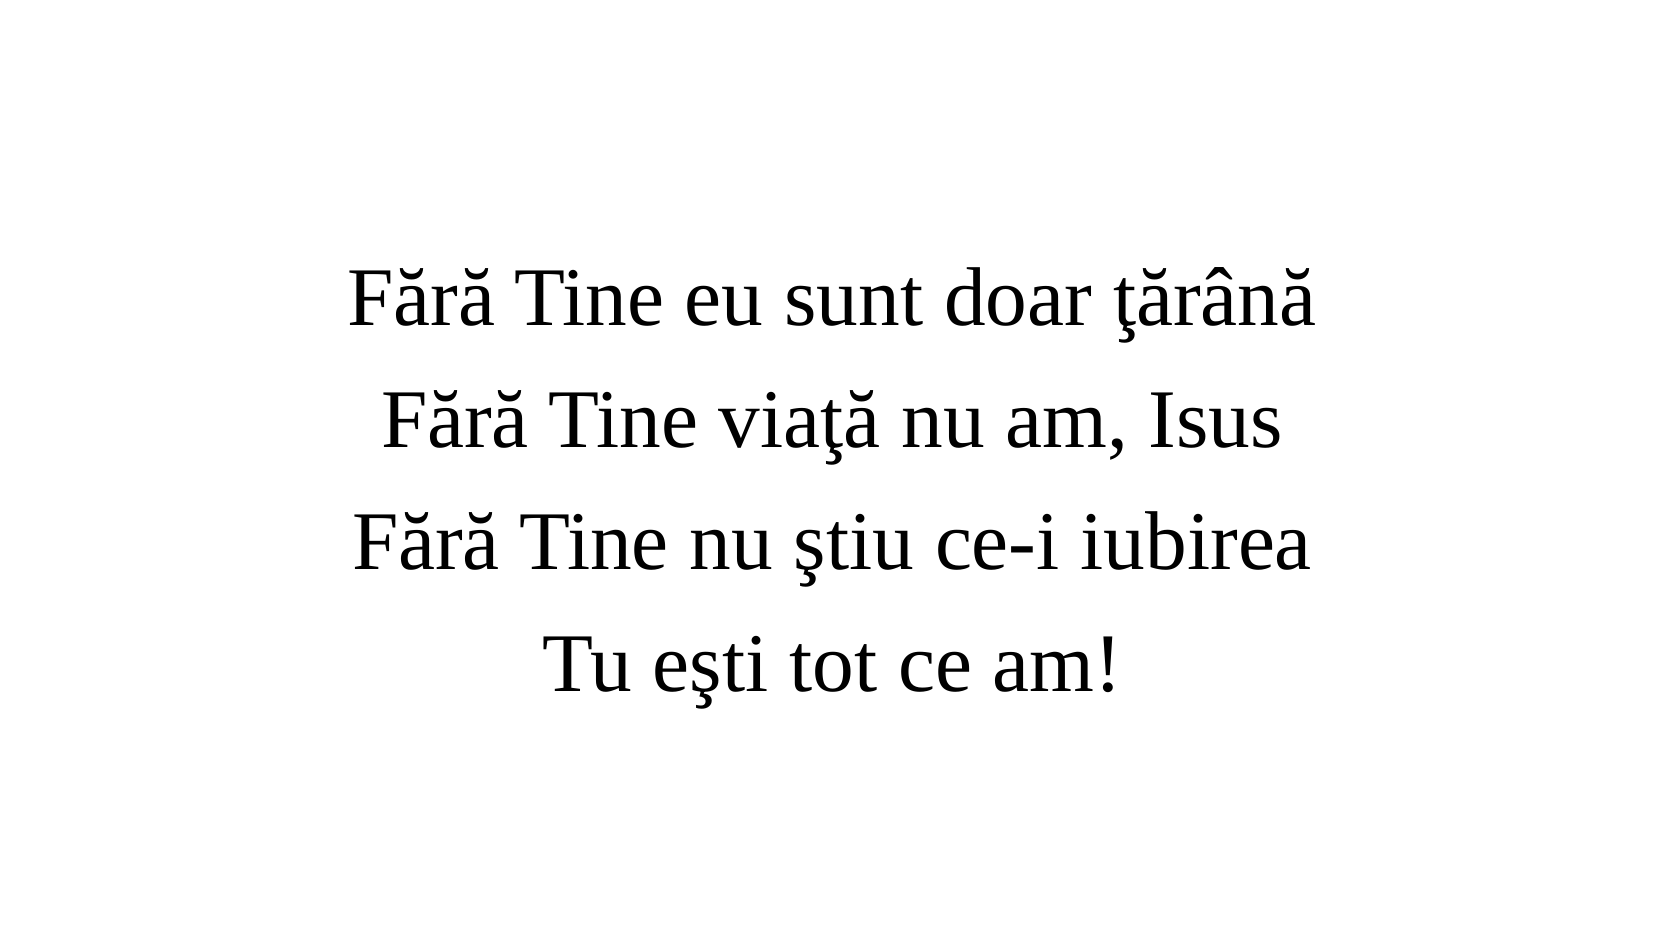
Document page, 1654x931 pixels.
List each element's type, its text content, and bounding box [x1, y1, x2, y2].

subtitle Fără Tine eu sunt doar ţărână Fără Tine viaţă nu am, Isus Fără Tine nu ştiu ce-i iubirea Tu eşti tot ce am! [94, 238, 1571, 712]
